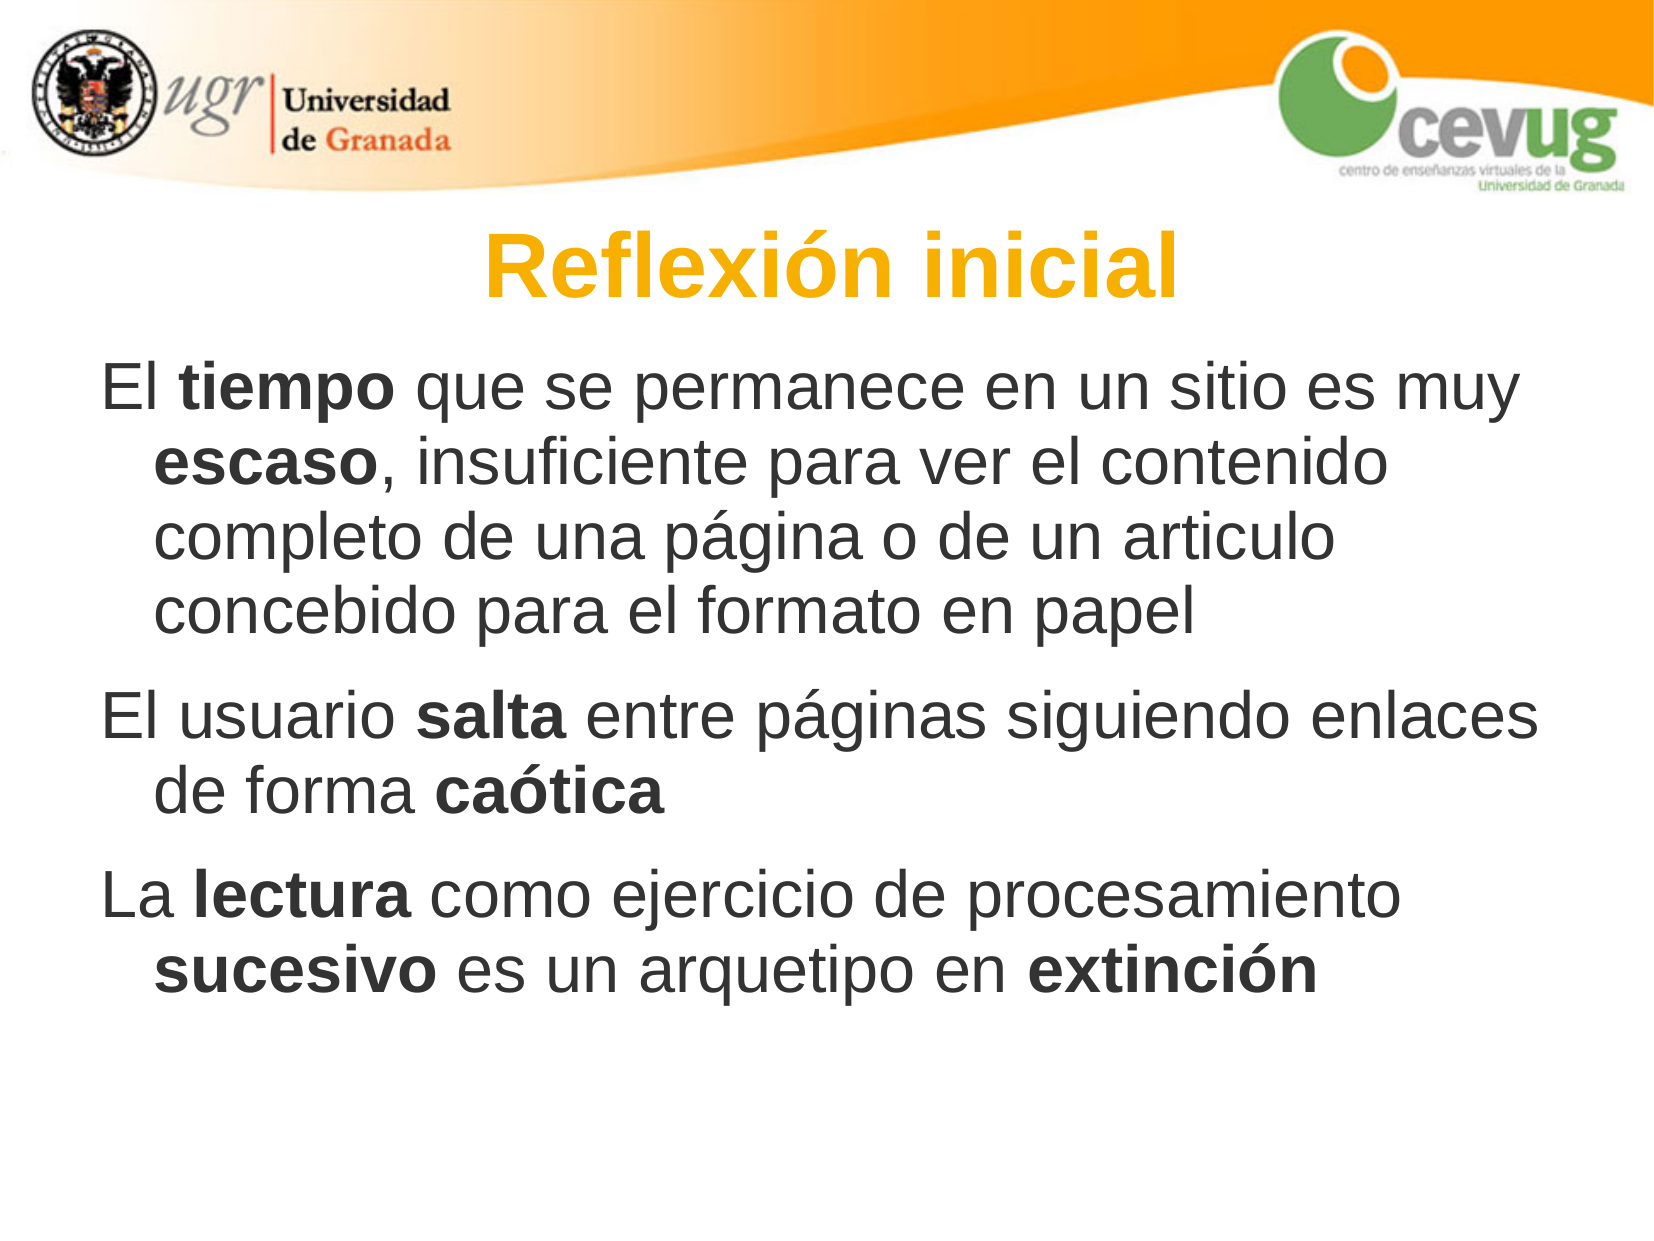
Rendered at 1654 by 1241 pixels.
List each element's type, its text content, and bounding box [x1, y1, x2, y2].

list El tiempo que se permanece en un sitio es muy escaso, insuficiente para ver el contenido completo de una página o de un articulo concebido para el formato en papel El usuario salta entre páginas siguiendo enlaces de forma caótica La lectura como ejercicio de procesamiento sucesivo es un arquetipo en extinción [82, 349, 1571, 1168]
title Reflexión inicial [88, 177, 1577, 355]
